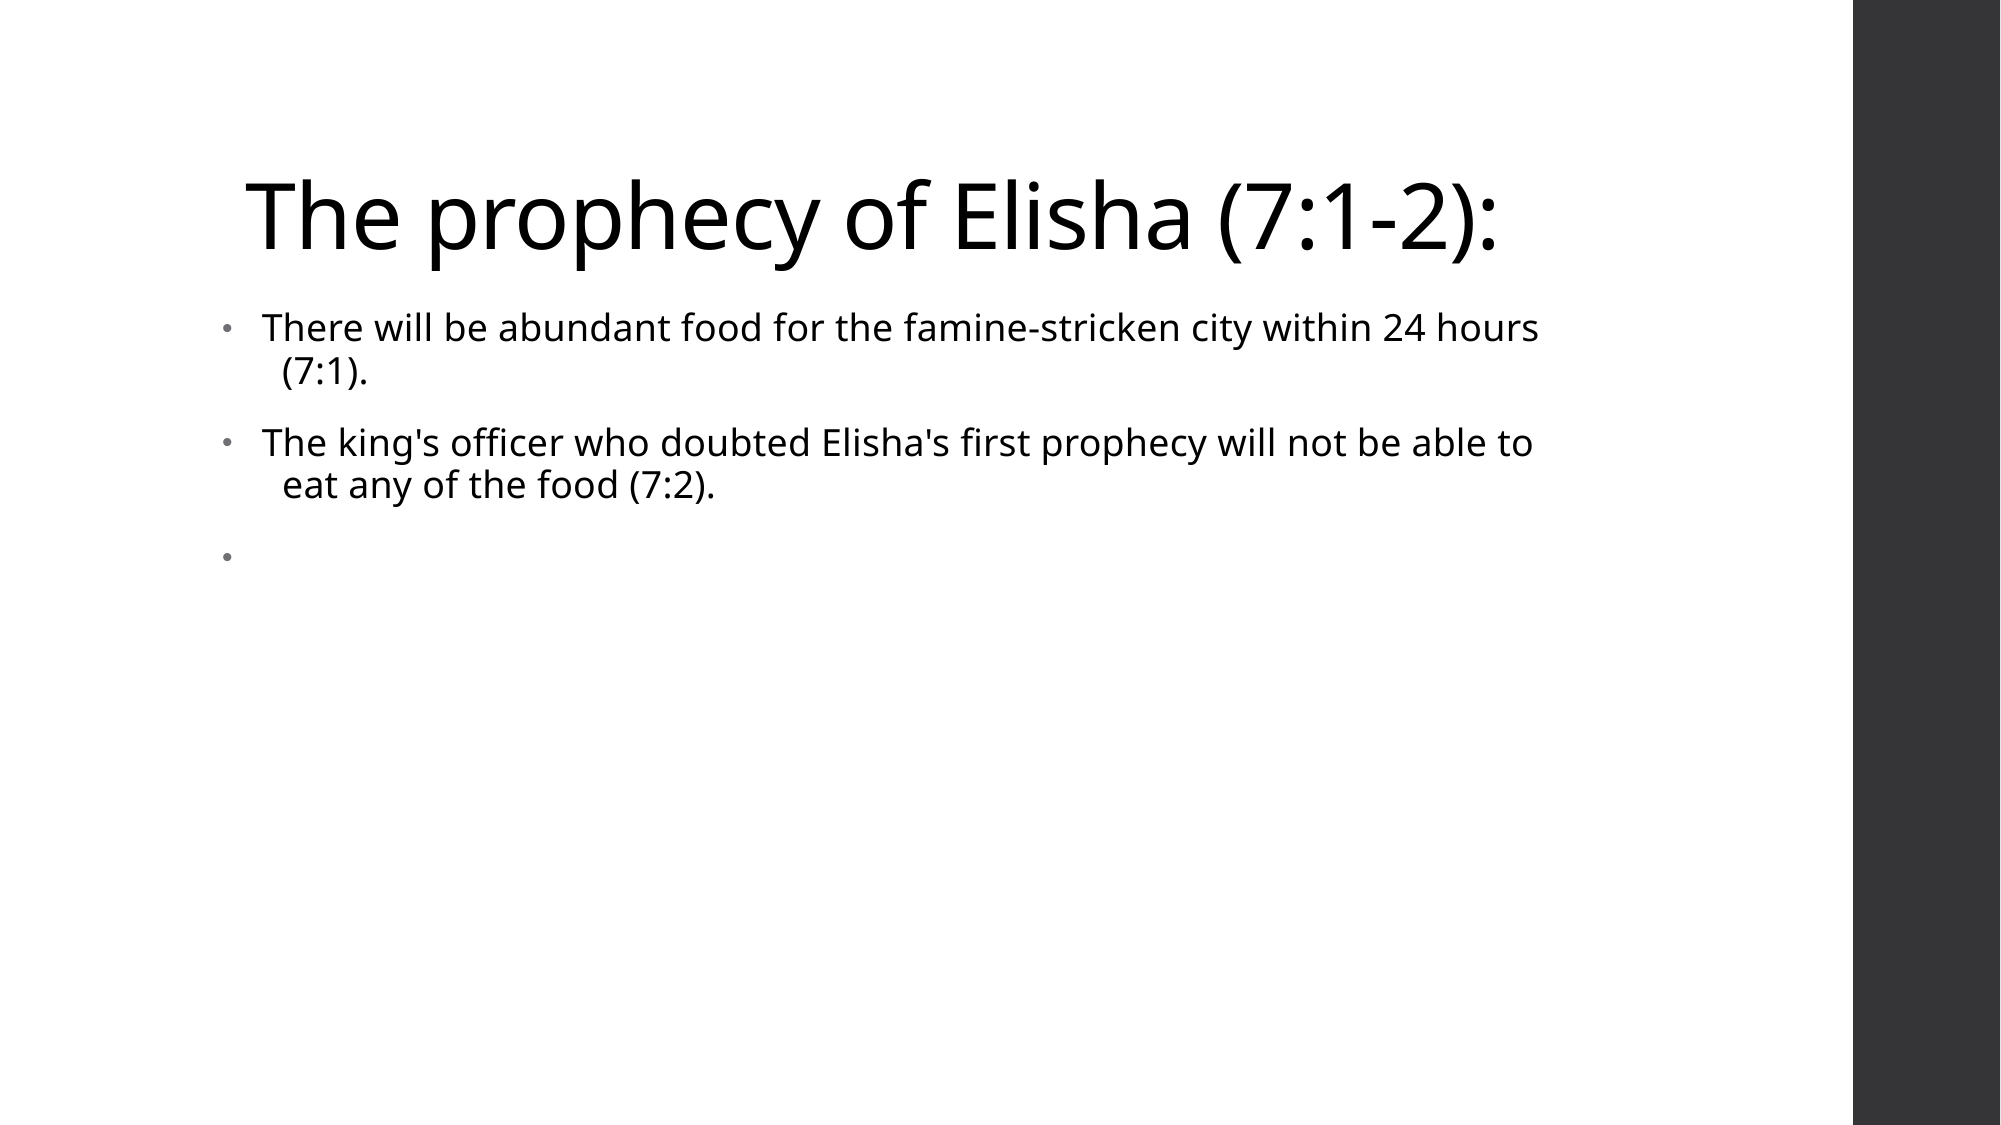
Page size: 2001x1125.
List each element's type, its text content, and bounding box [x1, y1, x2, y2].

list There will be abundant food for the famine-stricken city within 24 hours (7:1). The king's officer who doubted Elisha's first prophecy will not be able to eat any of the food (7:2). [206, 299, 1617, 1014]
title The prophecy of Elisha (7:1-2): [206, 60, 1797, 278]
